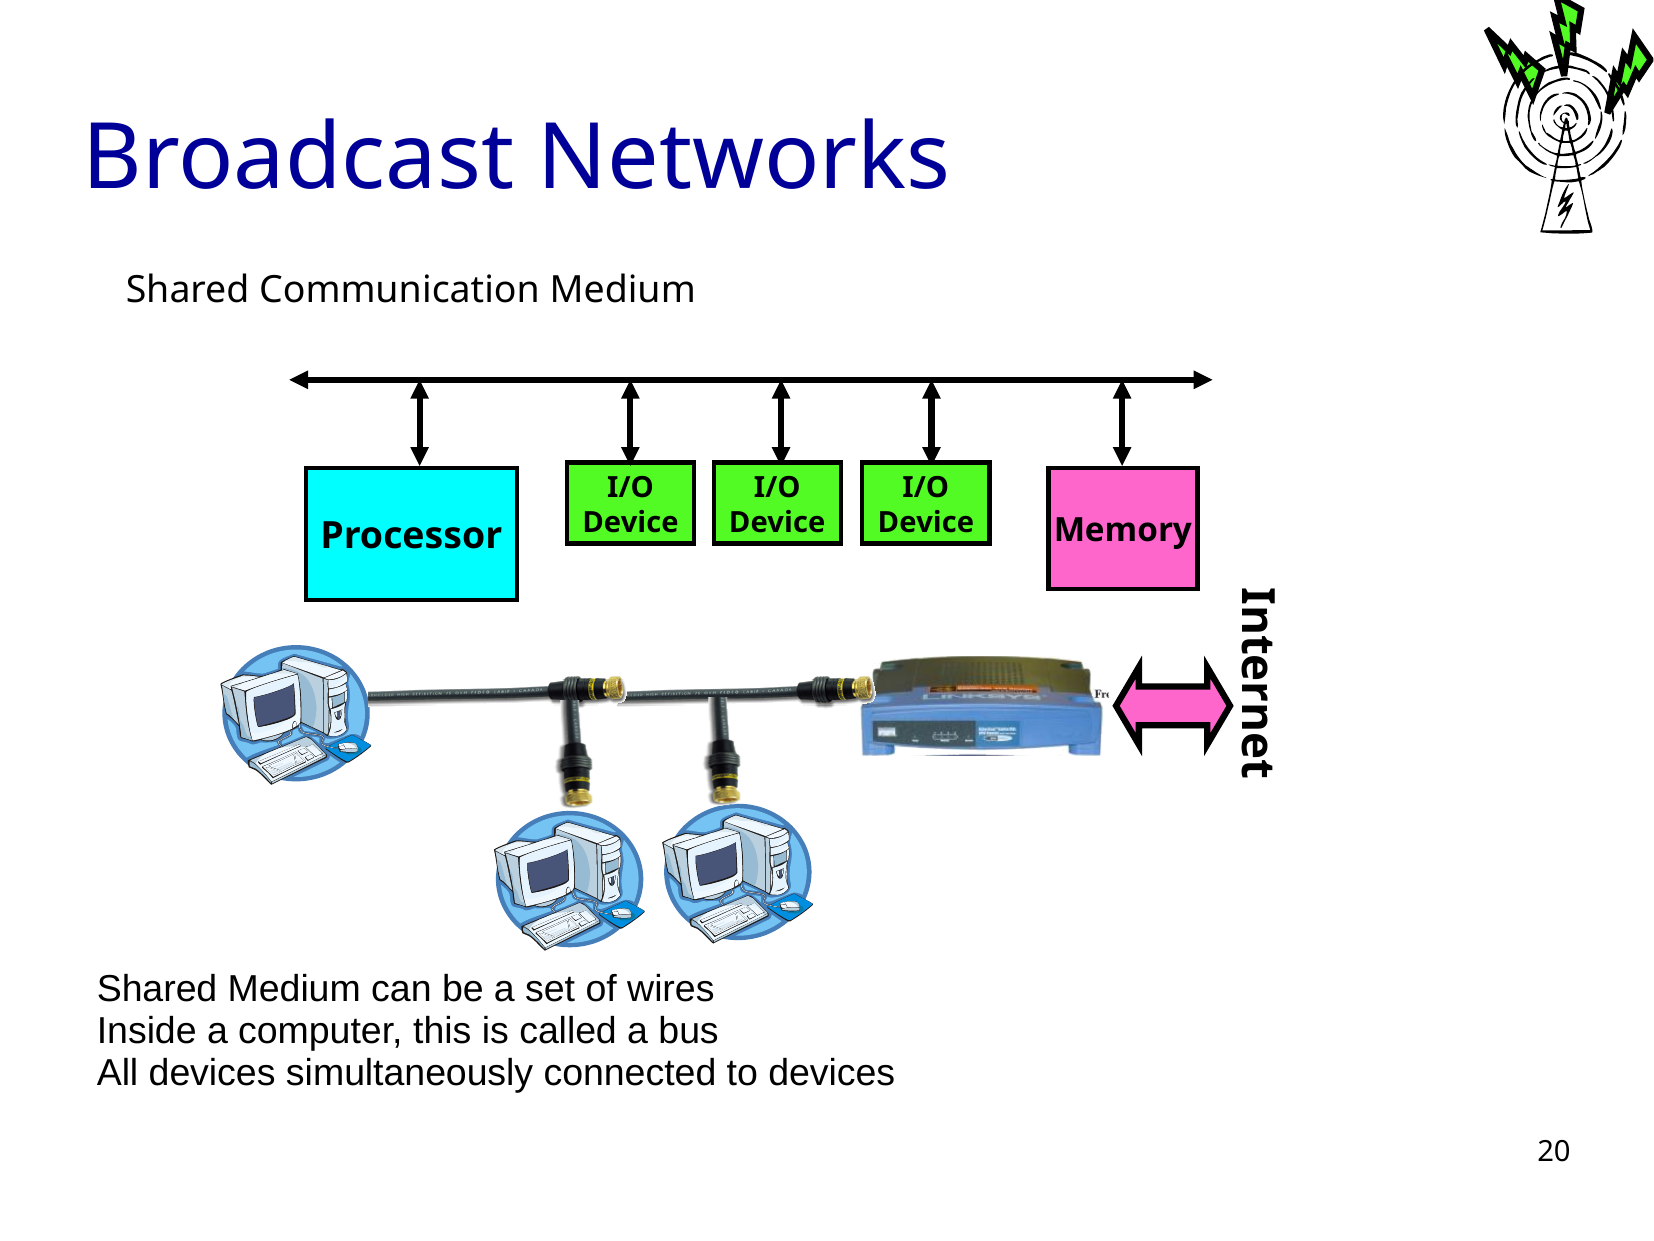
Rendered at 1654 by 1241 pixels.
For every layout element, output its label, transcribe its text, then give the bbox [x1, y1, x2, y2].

text_box [1627, 36, 1651, 92]
text_box I/O Device [862, 478, 990, 544]
text_box [1486, 29, 1517, 55]
title Broadcast Networks [82, 49, 1571, 257]
text_box [1116, 667, 1231, 745]
text_box Processor [306, 478, 517, 601]
text_box [1554, 0, 1582, 76]
text_box Shared Communication Medium [75, 255, 1560, 478]
picture [1499, 51, 1627, 235]
text_box Shared Medium can be a set of wires Inside a computer, this is called a bus All devices simultaneously connected to devices [82, 960, 1261, 1241]
text_box I/O Device [713, 478, 841, 544]
text_box Memory [1048, 478, 1198, 589]
text_box I/O Device [566, 478, 695, 544]
text_box Internet [1225, 572, 1296, 869]
picture [220, 645, 1110, 951]
